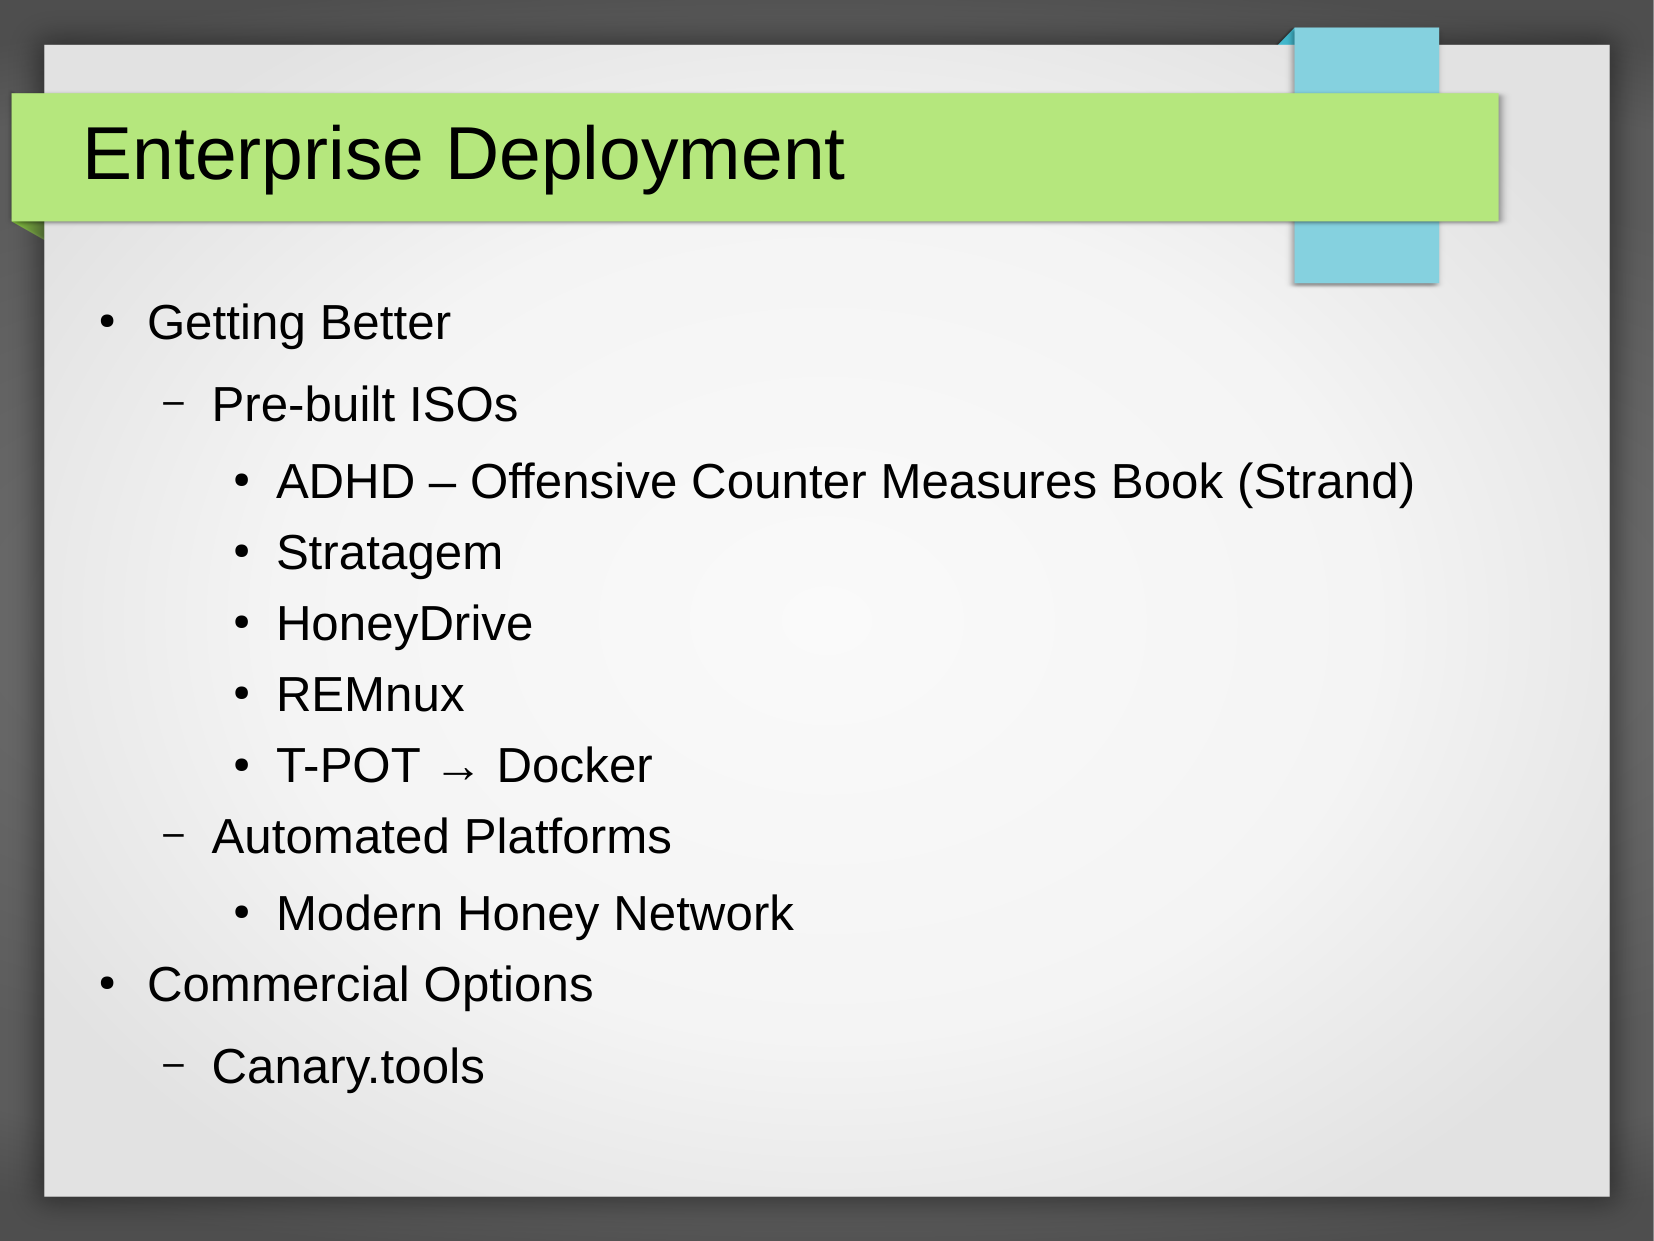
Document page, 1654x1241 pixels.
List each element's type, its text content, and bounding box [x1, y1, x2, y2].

list Getting Better Pre-built ISOs ADHD – Offensive Counter Measures Book (Strand) Stratagem HoneyDrive REMnux T-POT → Docker Automated Platforms Modern Honey Network Commercial Options Canary.tools [82, 295, 1571, 1099]
title Enterprise Deployment [82, 94, 1264, 213]
picture [0, 0, 1654, 1241]
